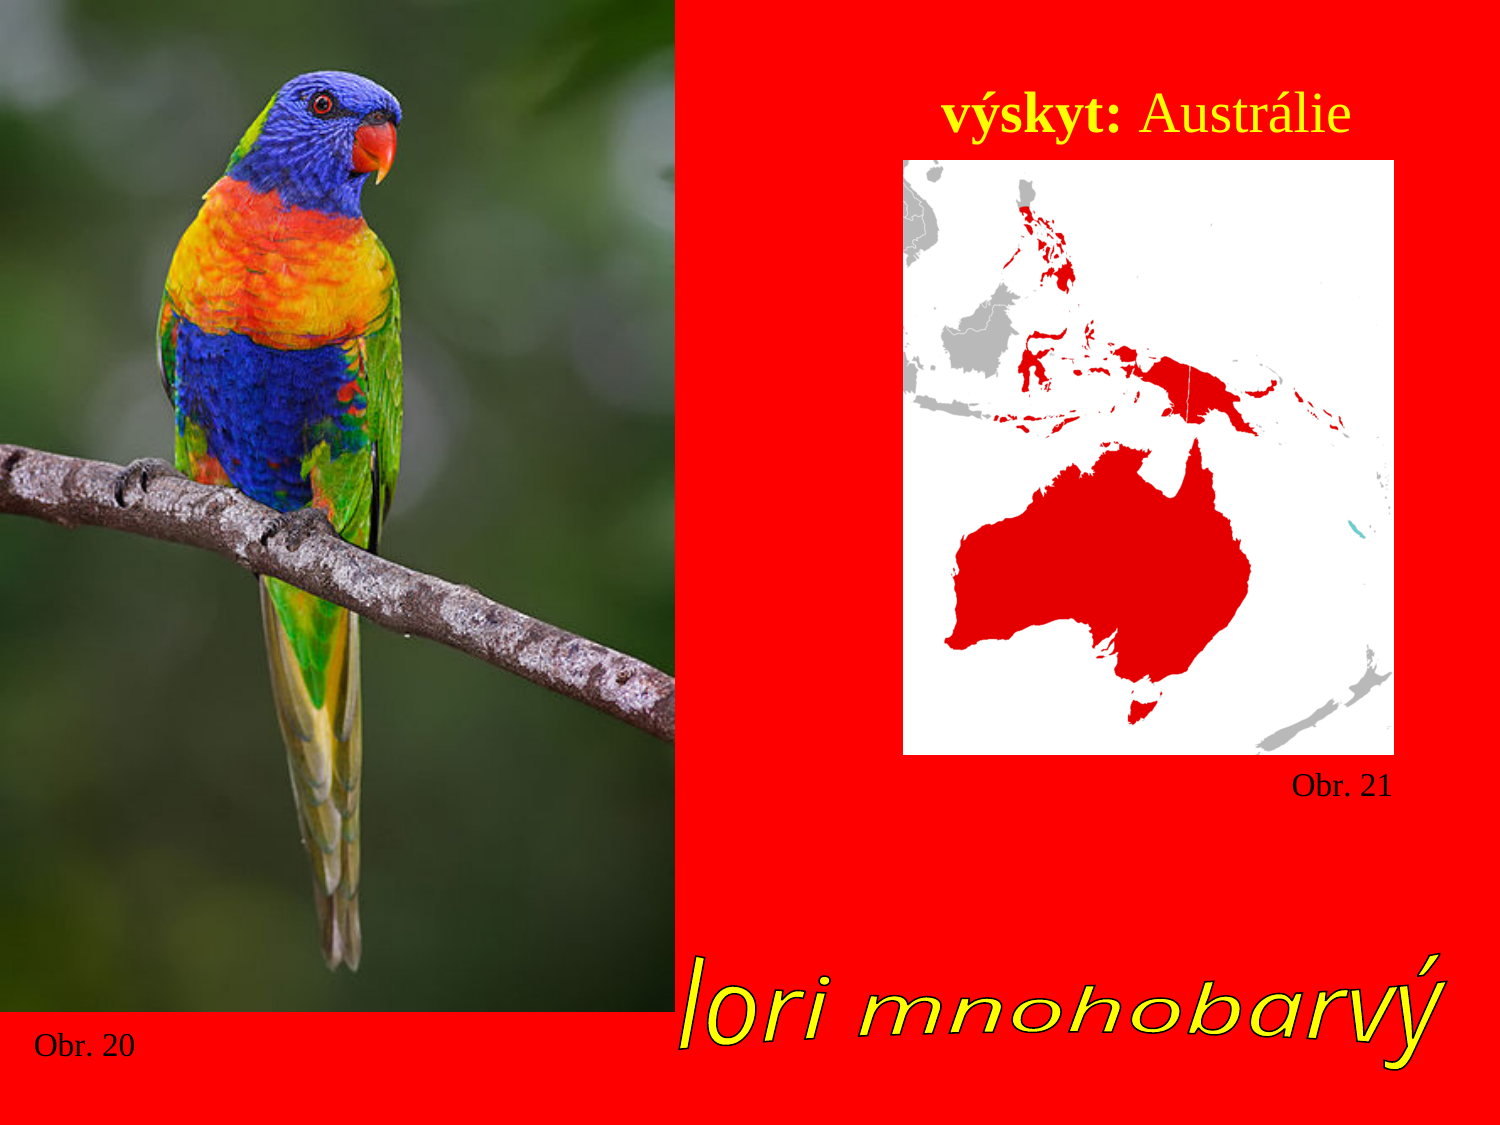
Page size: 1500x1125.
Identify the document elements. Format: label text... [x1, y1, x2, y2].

picture [903, 160, 1394, 755]
text_box lori mnohobarvý [1350, 981, 1447, 1070]
text_box lori mnohobarvý [1012, 998, 1062, 1033]
picture [0, 0, 675, 1012]
text_box Obr. 20 [0, 1011, 154, 1072]
text_box lori mnohobarvý [949, 997, 1002, 1034]
text_box lori mnohobarvý [1187, 981, 1241, 1035]
text_box Obr. 21 [1257, 751, 1412, 812]
text_box lori mnohobarvý [804, 992, 826, 1040]
text_box lori mnohobarvý [707, 985, 756, 1046]
text_box lori mnohobarvý [1131, 998, 1181, 1034]
text_box lori mnohobarvý [1250, 992, 1303, 1038]
text_box lori mnohobarvý [763, 990, 806, 1042]
text_box lori mnohobarvý [1307, 989, 1349, 1039]
text_box lori mnohobarvý [858, 995, 941, 1037]
text_box lori mnohobarvý [679, 956, 705, 1050]
text_box výskyt: Austrálie [927, 66, 1436, 152]
text_box lori mnohobarvý [1068, 985, 1121, 1033]
text_box lori mnohobarvý [1417, 953, 1440, 977]
